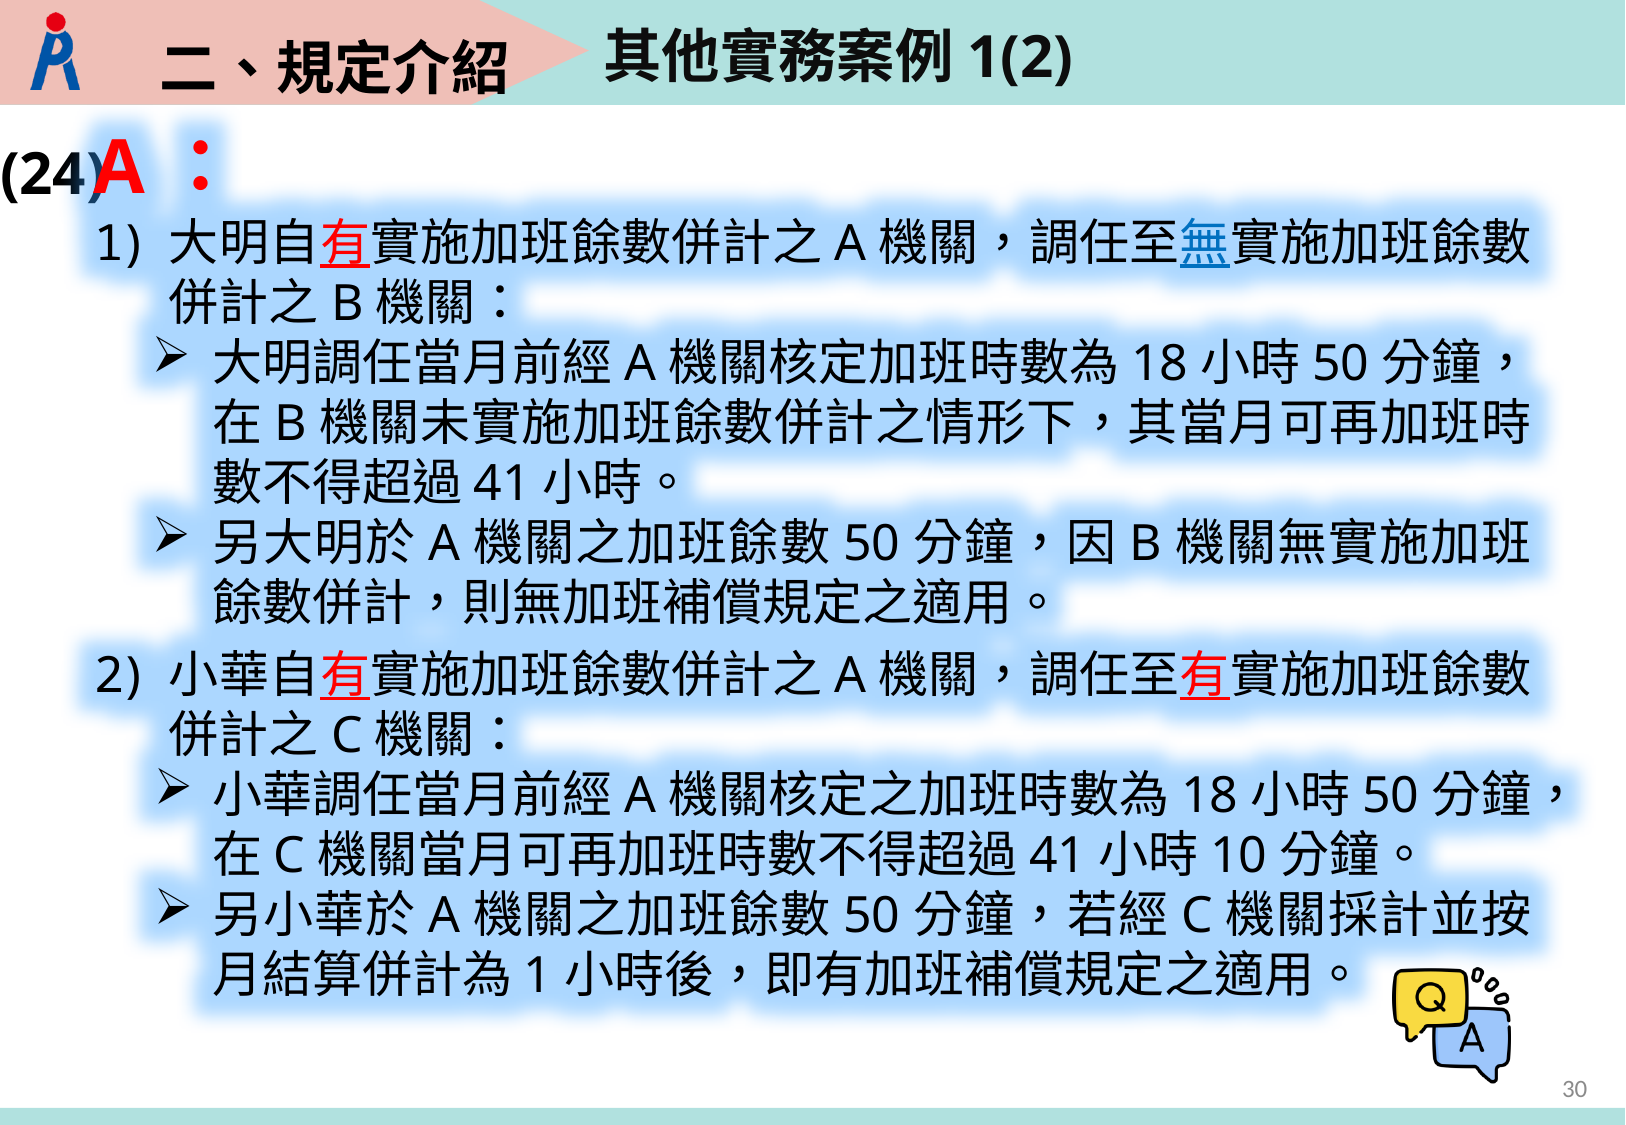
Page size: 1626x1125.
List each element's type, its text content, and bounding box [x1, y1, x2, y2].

picture [30, 12, 80, 90]
text_box 二、規定介紹(24) [0, 0, 588, 105]
text_box [482, 0, 1625, 105]
text_box A： 大明自有實施加班餘數併計之A機關，調任至無實施加班餘數併計之B機關： 大明調任當月前經A機關核定加班時數為18小時50分鐘，在B機關未實施加班餘數併計之情形下，其當月可再加班時數不得超過41小時。 另大明於A機關之加班餘數50分鐘，因B機關無實施加班餘數併計，則無加班補償規定之適用。 小華自有實施加班餘數併計之A機關，調任至有實施加班餘數併計之C機關： 小華調任當月前經A機關核定之加班時數為18小時50分鐘，在C機關當月可再加班時數不得超過41小時10分鐘。 另小華於A機關之加班餘數50分鐘，若經C機關採計並按月結算併計為1小時後，即有加班補償規定之適用。 [79, 121, 1547, 1042]
picture [1392, 1042, 1511, 1084]
text_box 其他實務案例1(2) [588, 11, 1237, 91]
slide_number <編號> [1236, 1057, 1603, 1107]
text_box [0, 1107, 1625, 1125]
